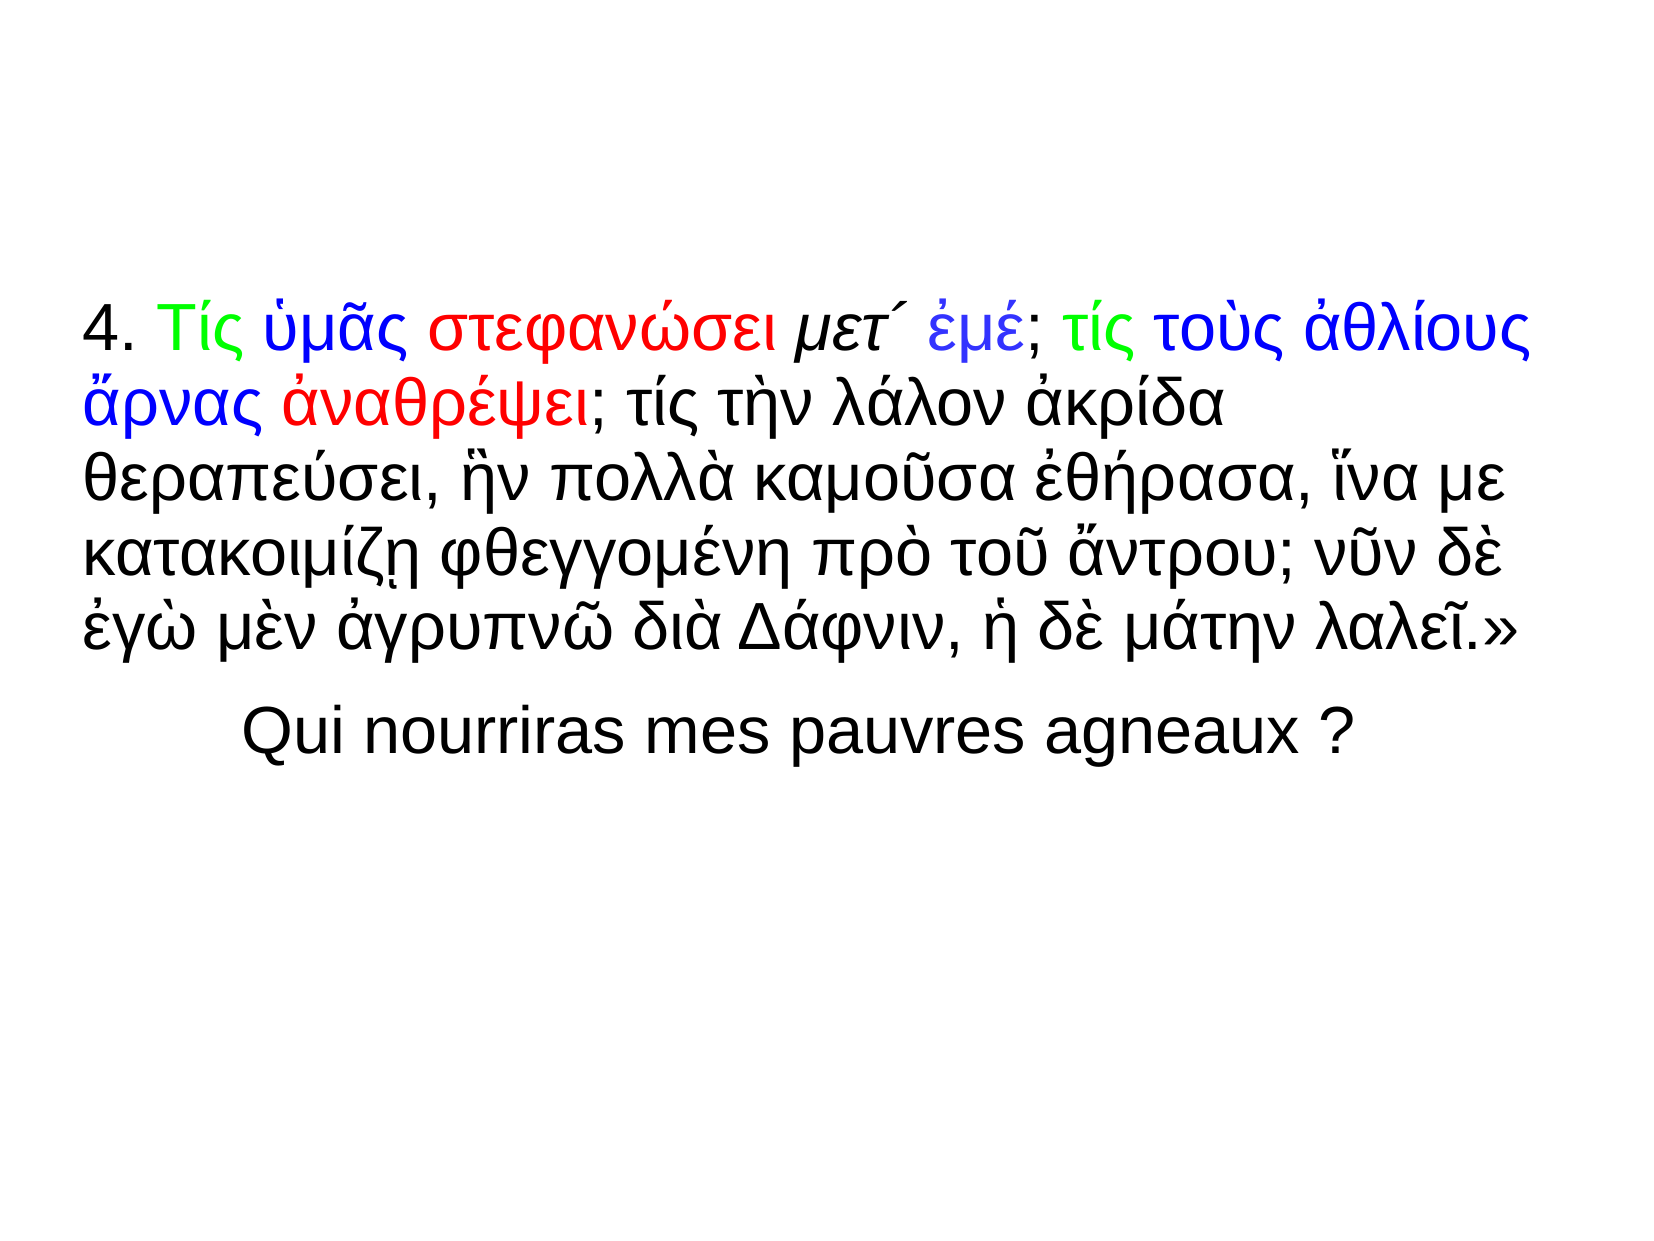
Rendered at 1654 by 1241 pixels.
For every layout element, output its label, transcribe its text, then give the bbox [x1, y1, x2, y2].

list 4. Τίς ὑμᾶς στεφανώσει μετ´ ἐμέ; τίς τοὺς ἀθλίους ἄρνας ἀναθρέψει; τίς τὴν λάλον ἀκρίδα θεραπεύσει, ἣν πολλὰ καμοῦσα ἐθήρασα, ἵνα με κατακοιμίζῃ φθεγγομένη πρὸ τοῦ ἄντρου; νῦν δὲ ἐγὼ μὲν ἀγρυπνῶ διὰ Δάφνιν, ἡ δὲ μάτην λαλεῖ.» Qui nourriras mes pauvres agneaux ? [82, 290, 1571, 1109]
